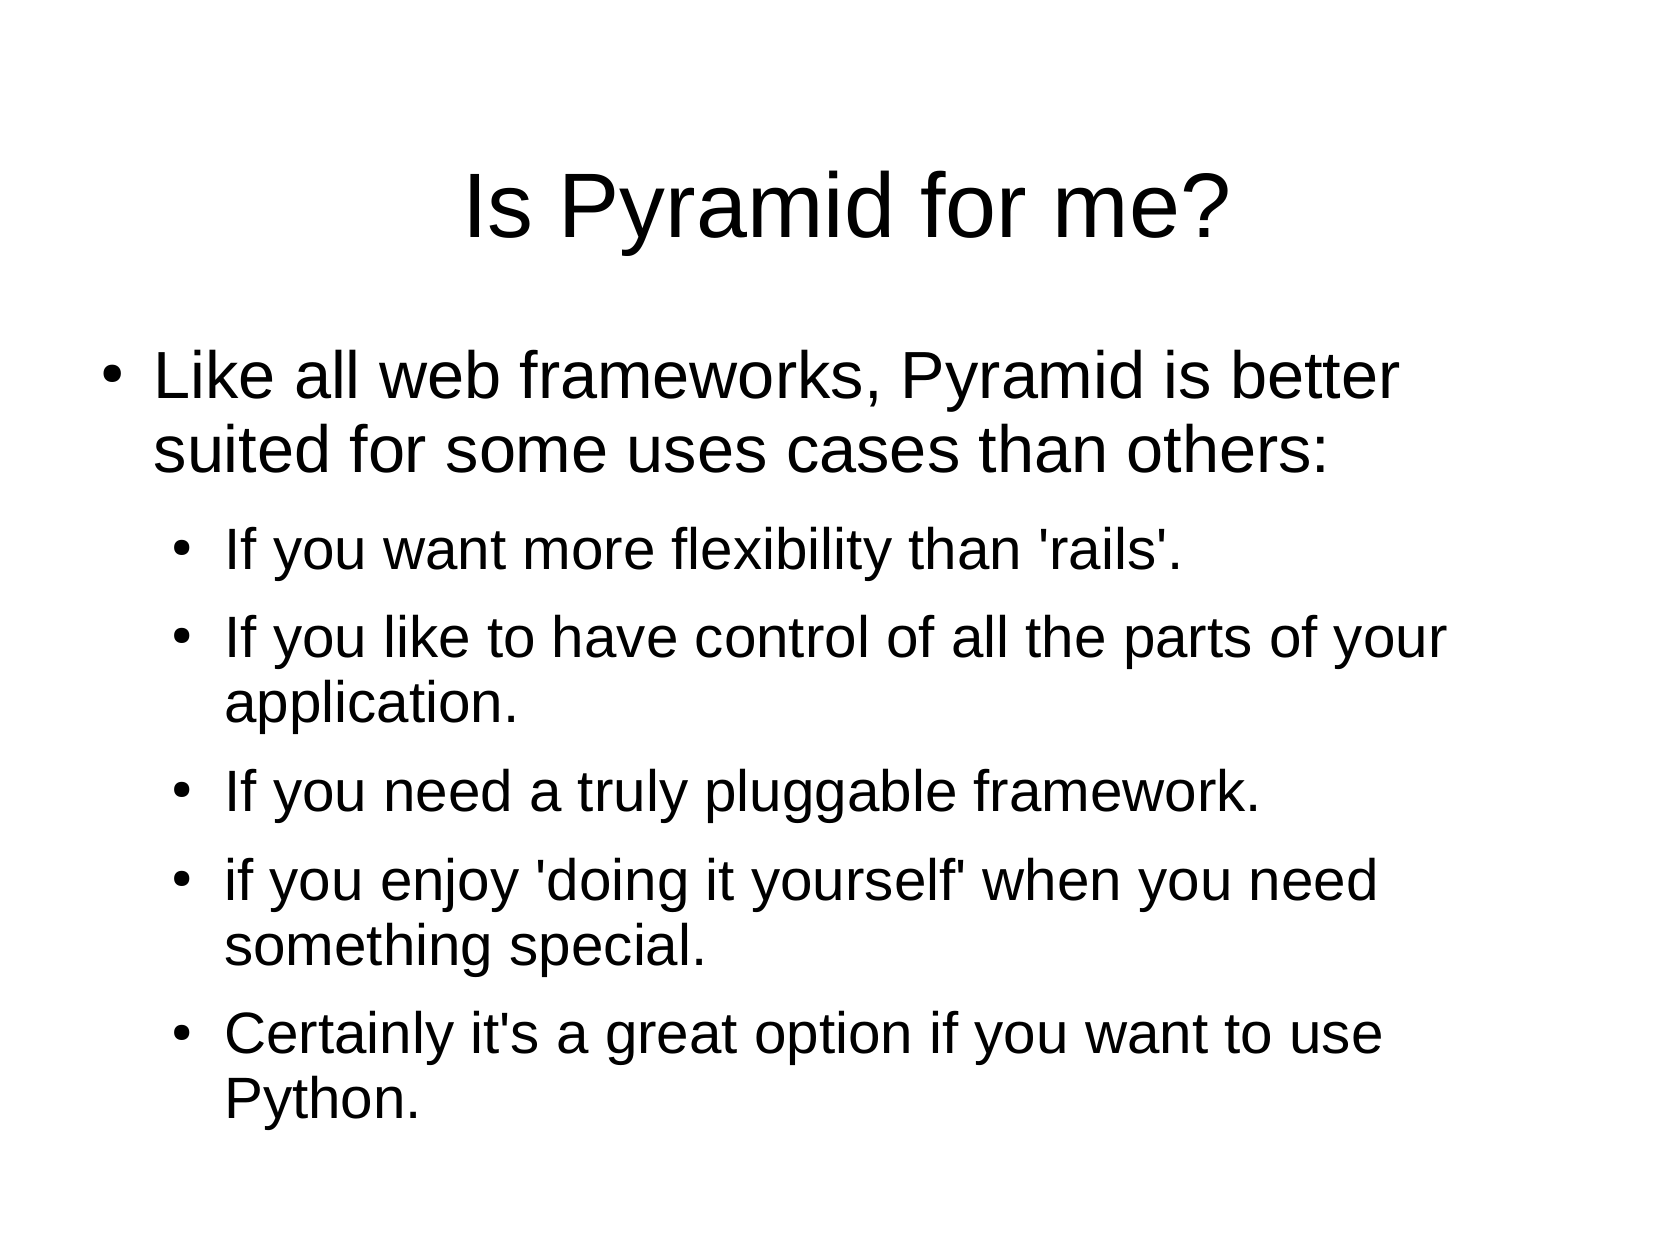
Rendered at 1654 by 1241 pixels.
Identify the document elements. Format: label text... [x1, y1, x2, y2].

list Like all web frameworks, Pyramid is better suited for some uses cases than others: If you want more flexibility than 'rails'. If you like to have control of all the parts of your application. If you need a truly pluggable framework. if you enjoy 'doing it yourself' when you need something special. Certainly it's a great option if you want to use Python. [82, 337, 1571, 1157]
title Is Pyramid for me? [82, 112, 1612, 301]
